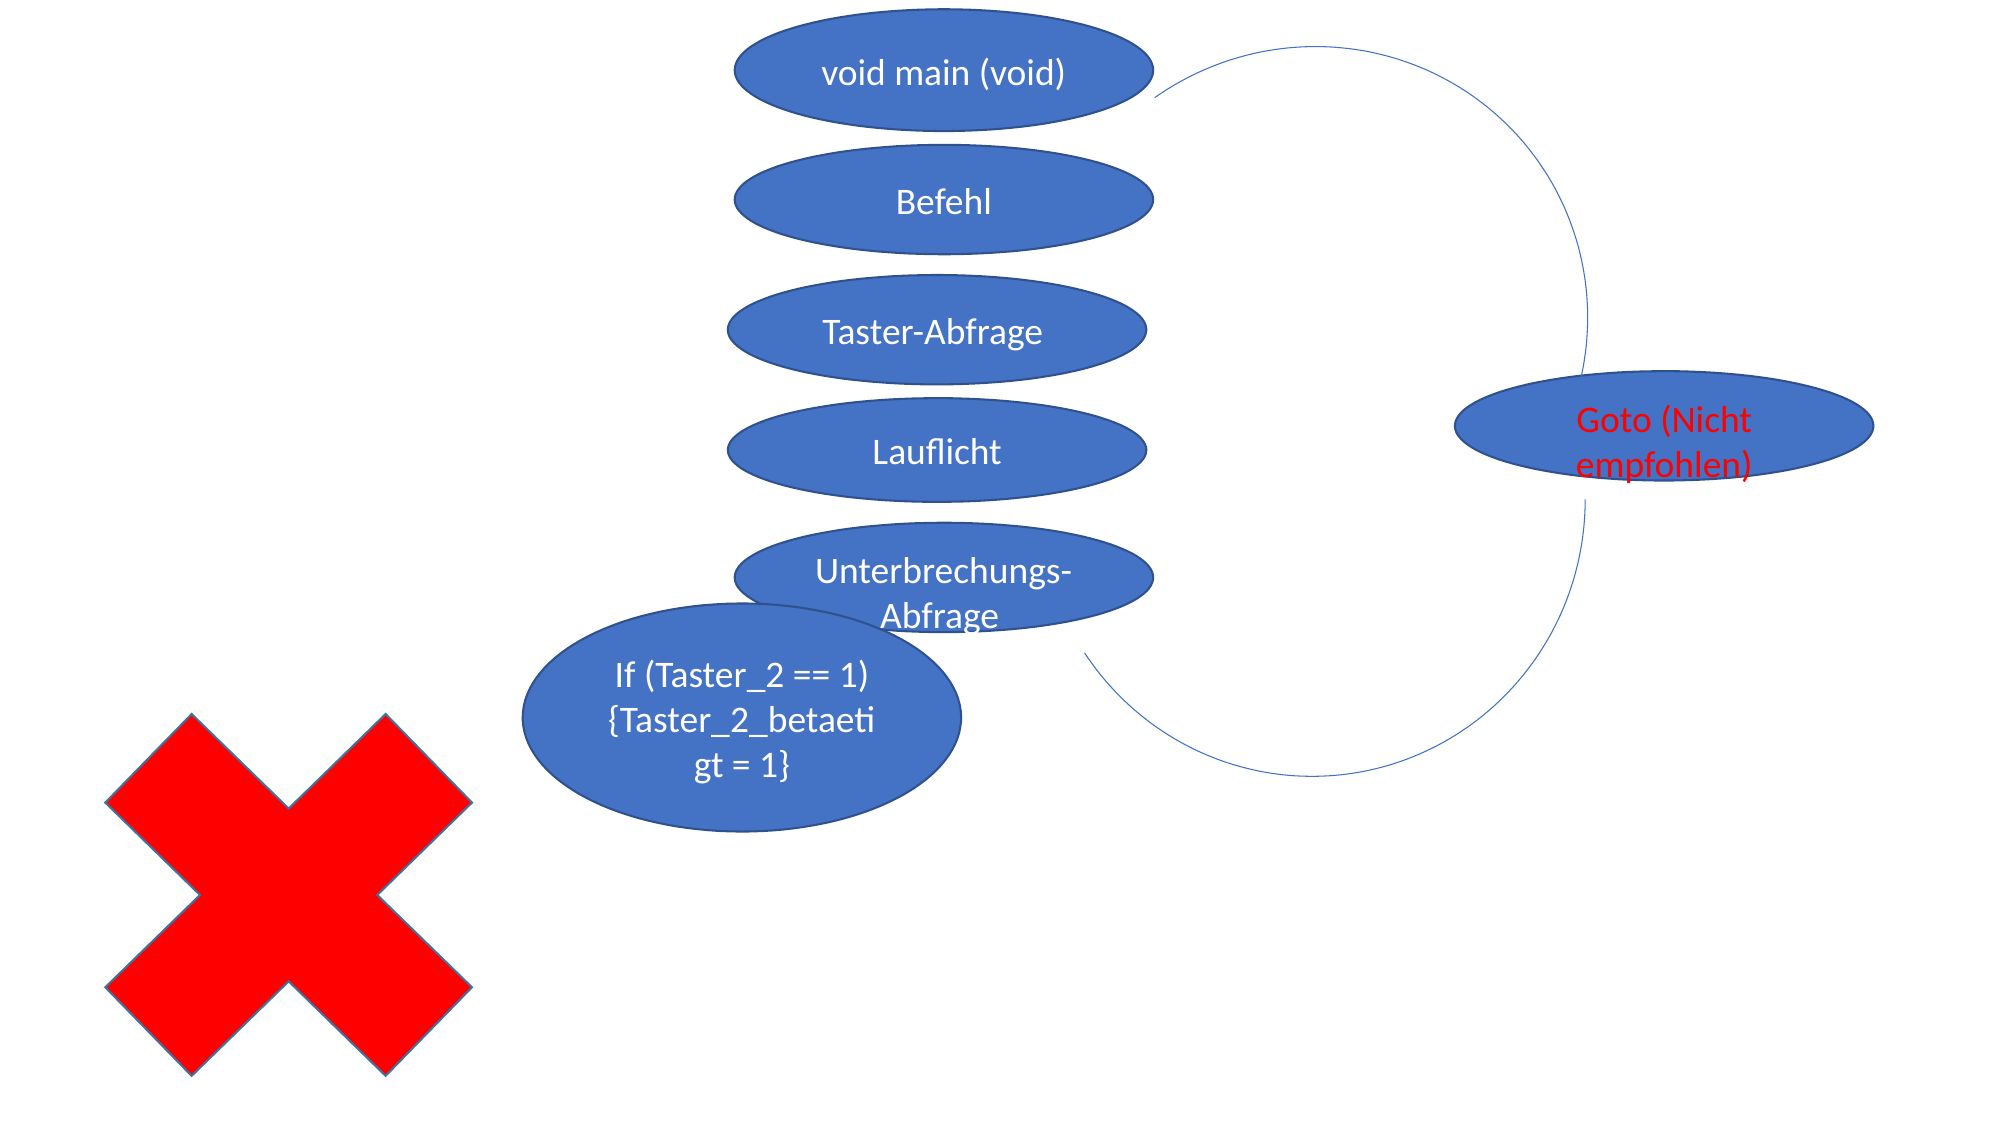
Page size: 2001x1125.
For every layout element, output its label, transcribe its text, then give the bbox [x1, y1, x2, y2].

text_box void main (void) [734, 9, 1154, 132]
text_box [105, 714, 472, 1076]
text_box If (Taster_2 == 1) {Taster_2_betaetigt = 1} [522, 603, 962, 832]
text_box Befehl [734, 144, 1154, 255]
text_box Unterbrechungs-Abfrage [734, 522, 1154, 633]
text_box Goto (Nicht empfohlen) [1454, 371, 1874, 481]
text_box Taster-Abfrage [727, 275, 1147, 385]
text_box Lauflicht [727, 398, 1147, 502]
